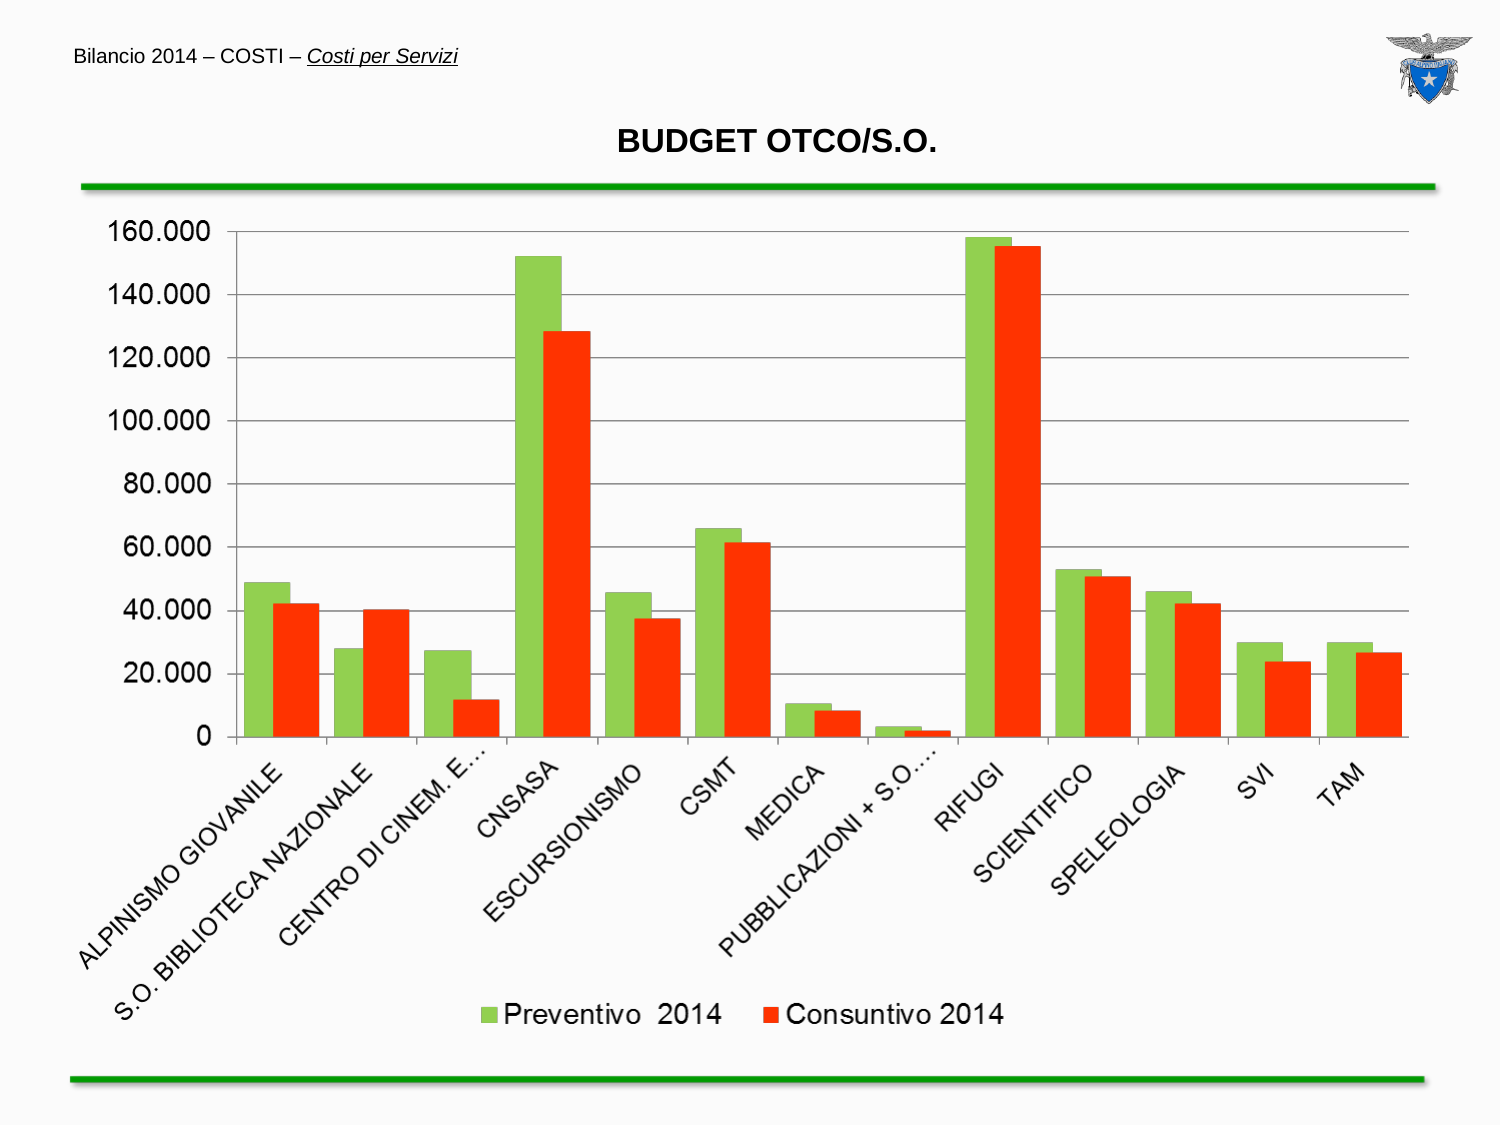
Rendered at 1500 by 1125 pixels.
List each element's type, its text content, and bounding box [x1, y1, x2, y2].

text_box BUDGET OTCO/S.O. [602, 112, 953, 167]
picture [64, 1070, 1436, 1095]
picture [75, 177, 1447, 203]
picture [1382, 29, 1477, 112]
text_box Bilancio 2014 – COSTI – Costi per Servizi [58, 35, 504, 76]
chart [59, 197, 1418, 1059]
